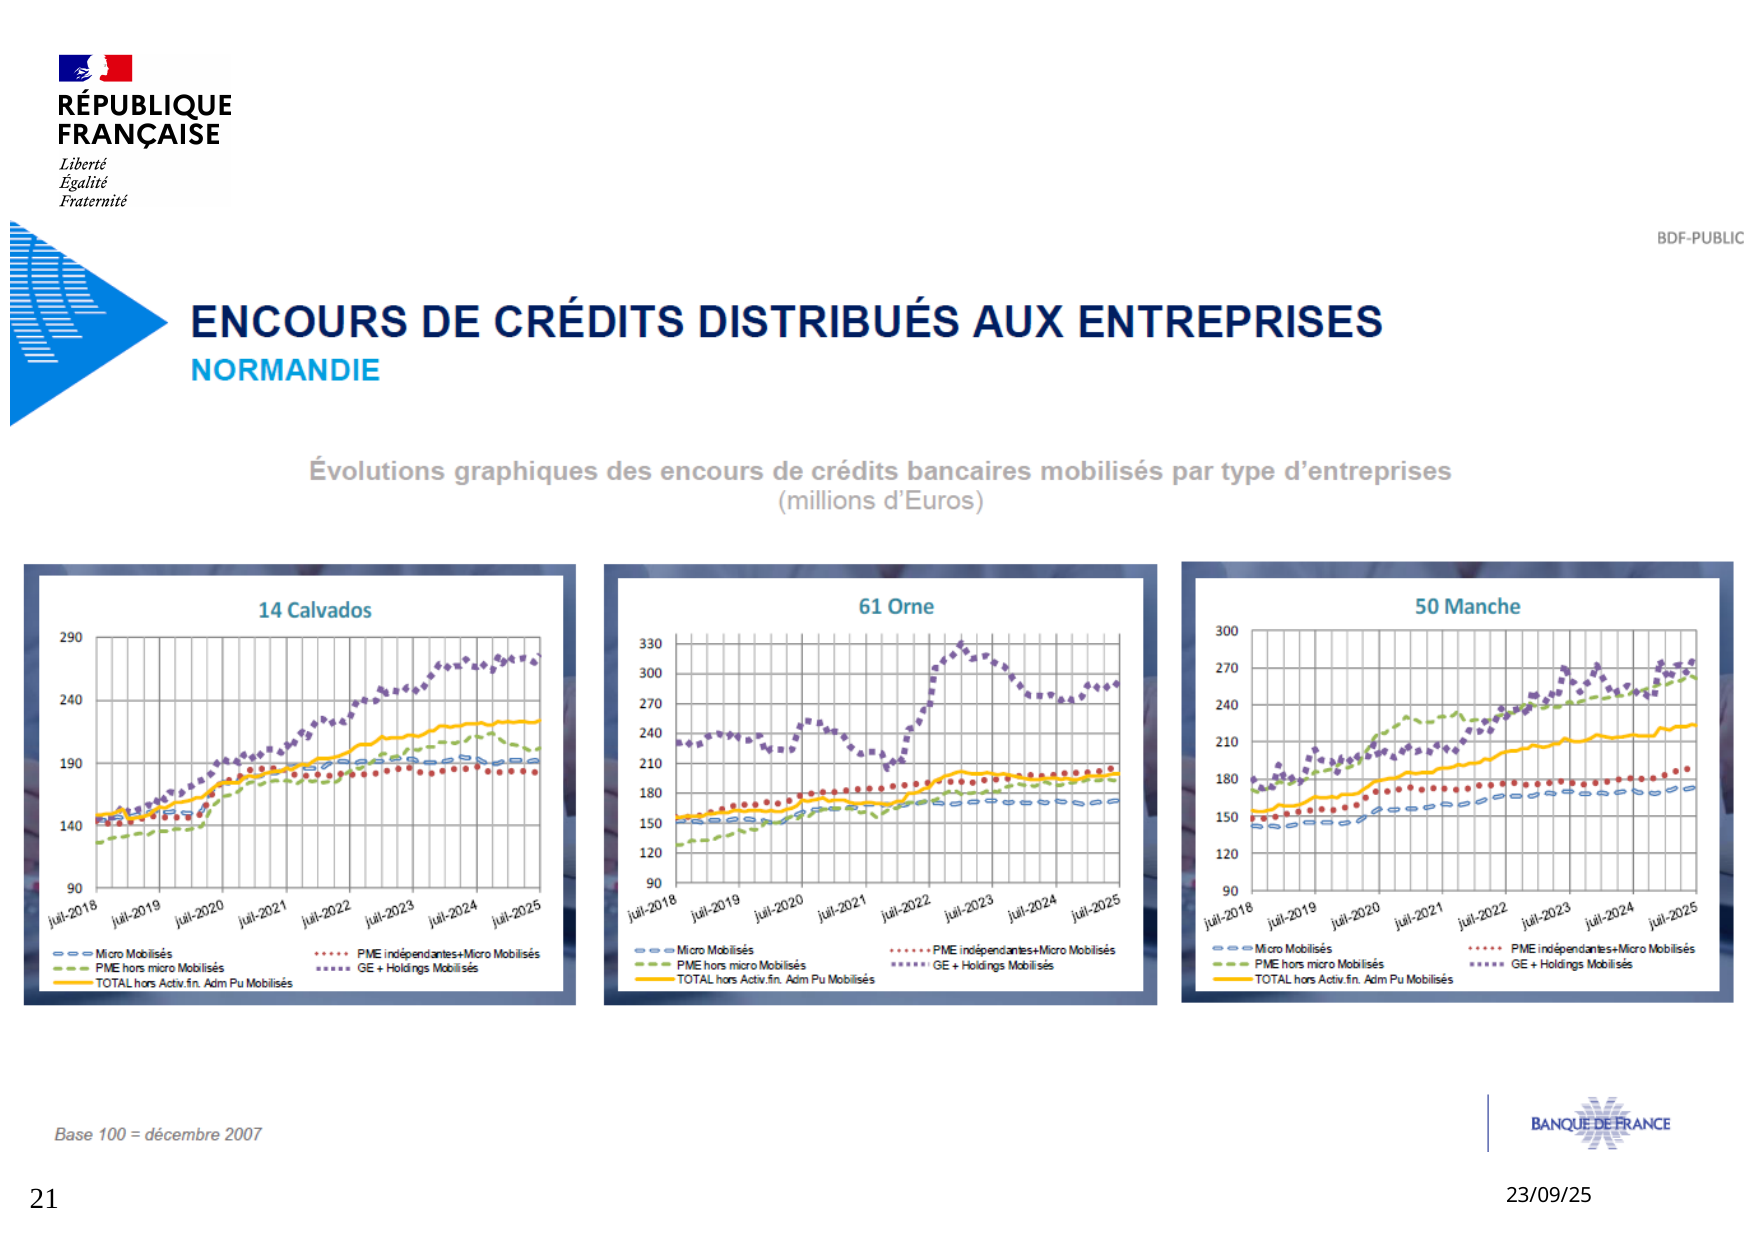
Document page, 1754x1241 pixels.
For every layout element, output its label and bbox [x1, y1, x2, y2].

picture [10, 220, 1749, 1152]
text_box [29, 1179, 173, 1211]
